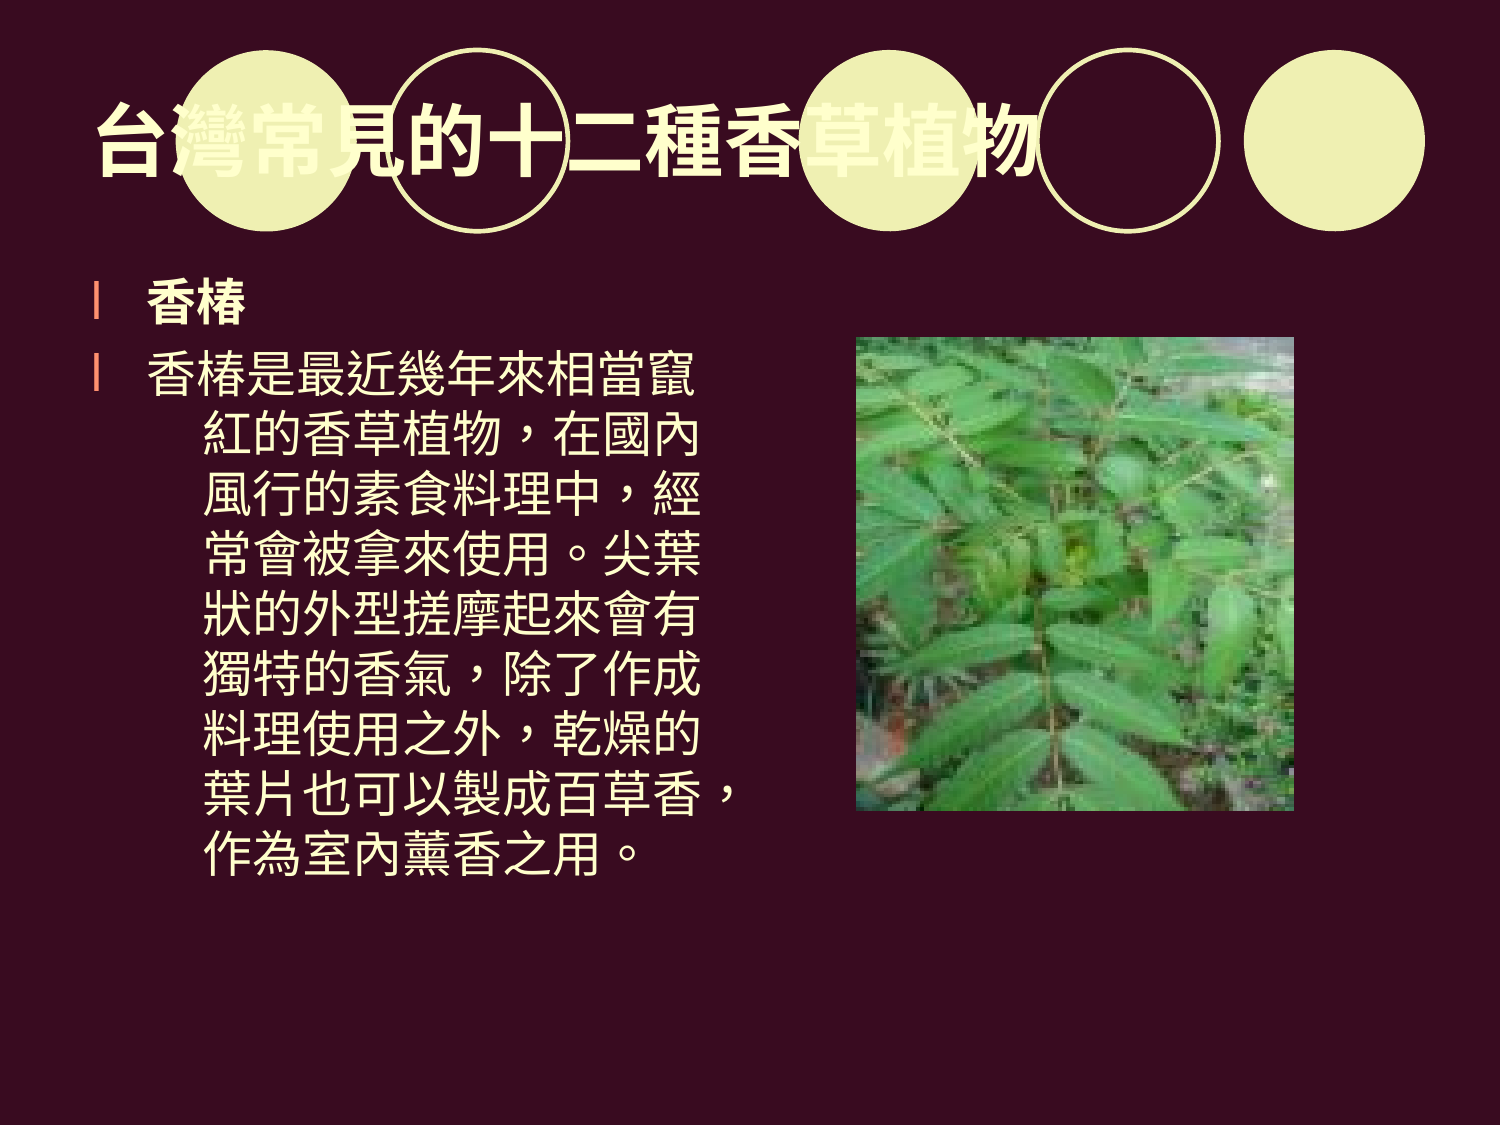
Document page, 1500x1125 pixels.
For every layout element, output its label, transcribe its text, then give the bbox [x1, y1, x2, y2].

list 香椿 香椿是最近幾年來相當竄紅的香草植物，在國內風行的素食料理中，經常會被拿來使用。尖葉狀的外型搓摩起來會有獨特的香氣，除了作成料理使用之外，乾燥的葉片也可以製成百草香，作為室內薰香之用。 [75, 262, 738, 1006]
picture [856, 338, 1294, 811]
title 台灣常見的十二種香草植物 [75, 45, 1426, 233]
